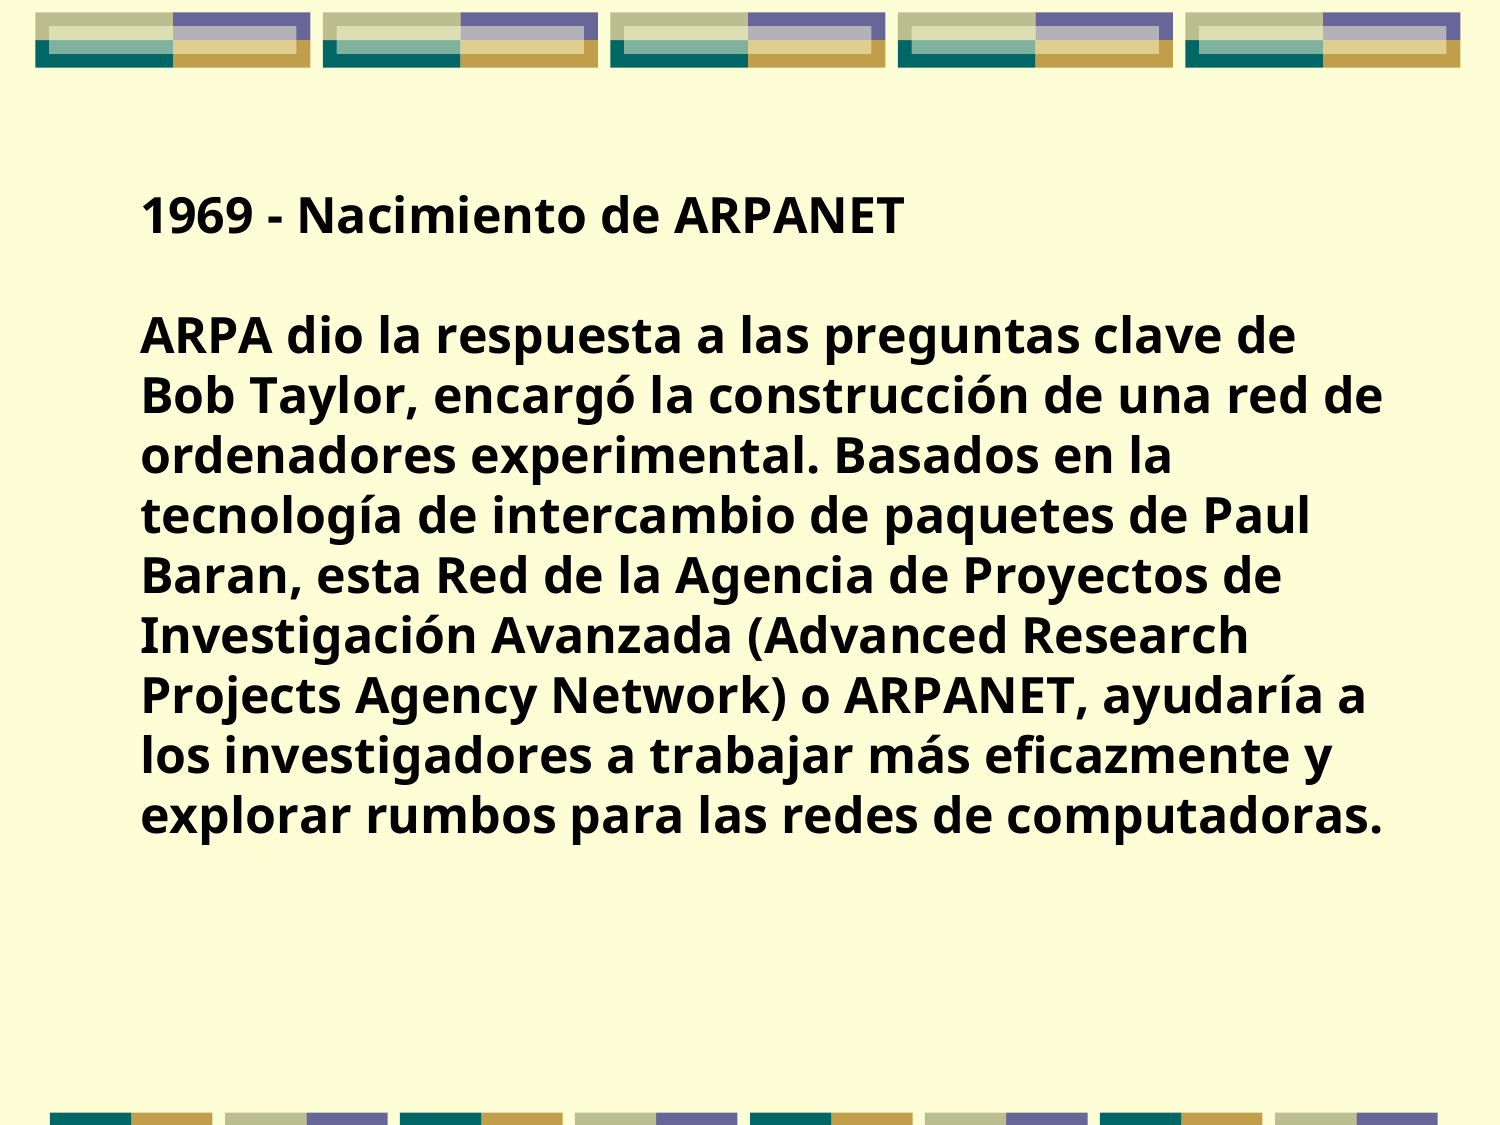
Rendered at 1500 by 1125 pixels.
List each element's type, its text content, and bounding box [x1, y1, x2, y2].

title 1969 - Nacimiento de ARPANET ARPA dio la respuesta a las preguntas clave de Bob Taylor, encargó la construcción de una red de ordenadores experimental. Basados en la tecnología de intercambio de paquetes de Paul Baran, esta Red de la Agencia de Proyectos de Investigación Avanzada (Advanced Research Projects Agency Network) o ARPANET, ayudaría a los investigadores a trabajar más eficazmente y explorar rumbos para las redes de computadoras. [125, 449, 1401, 638]
